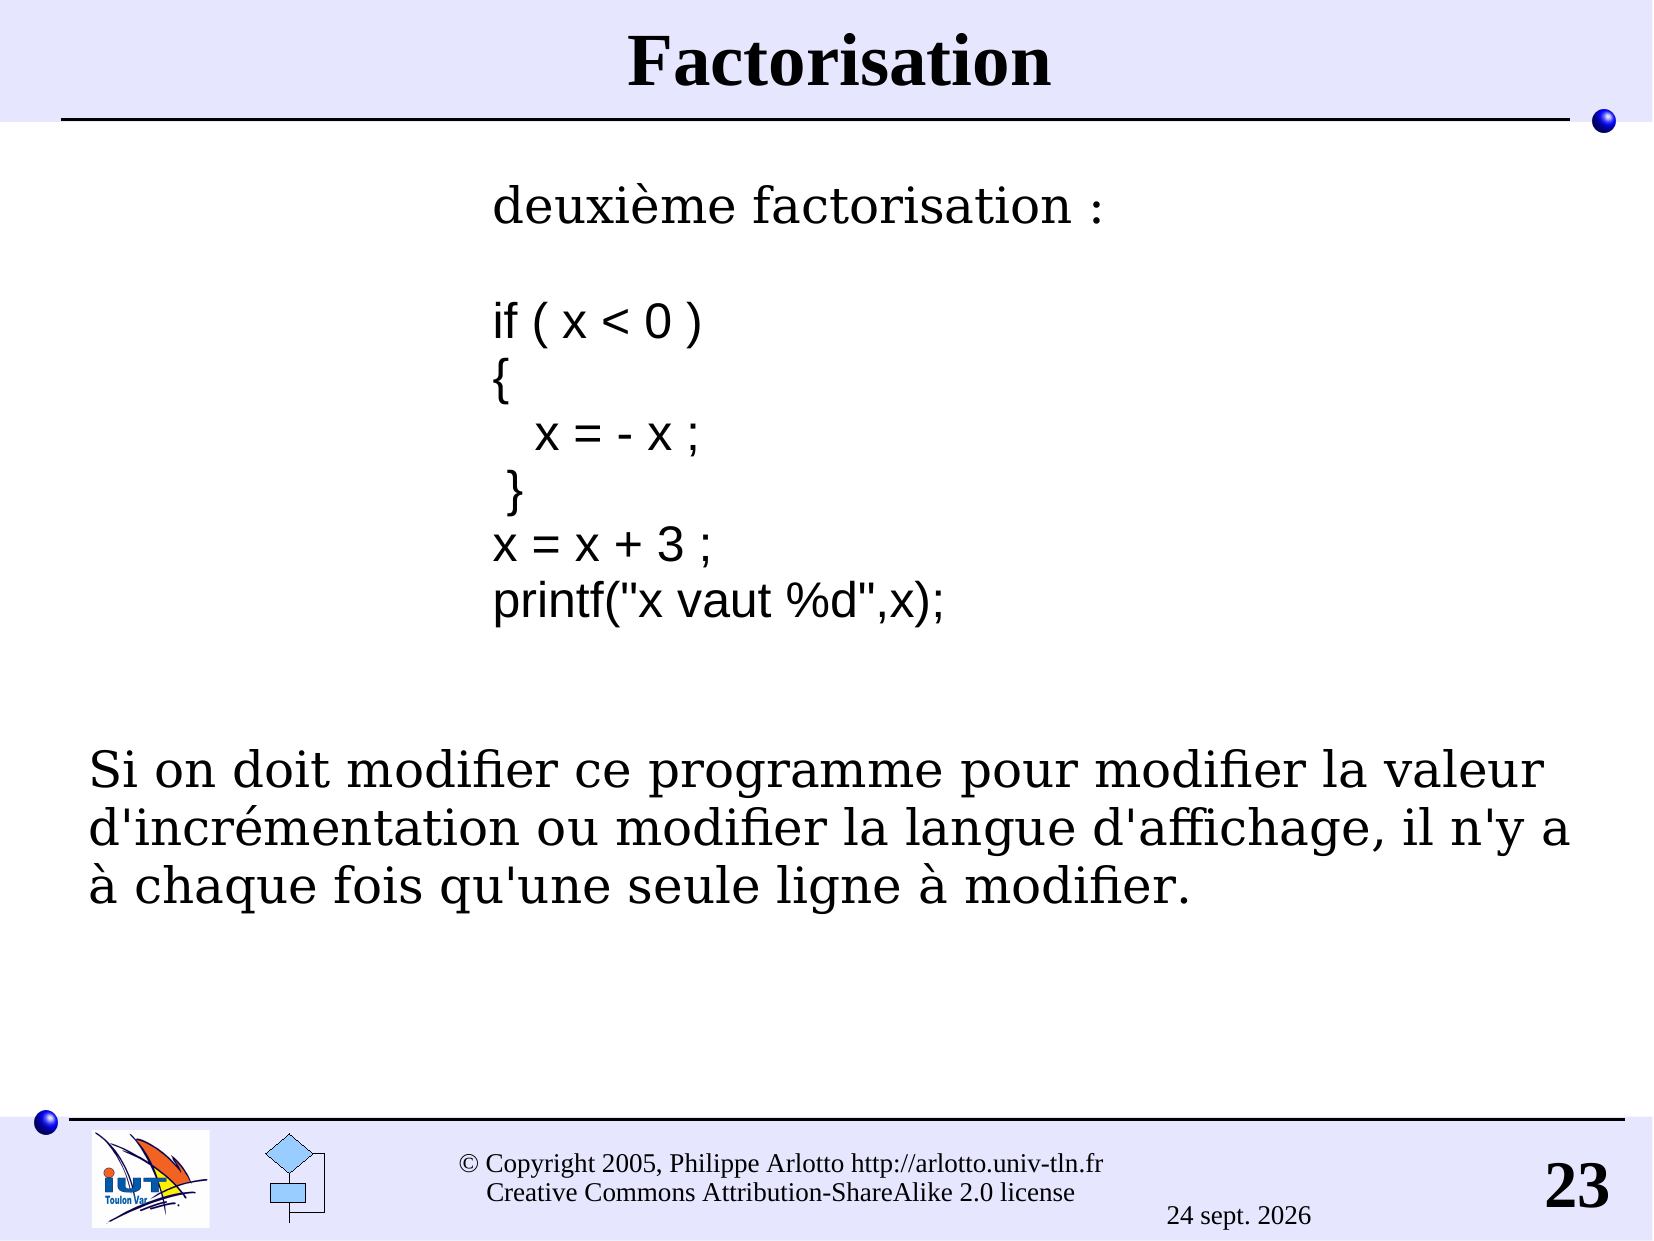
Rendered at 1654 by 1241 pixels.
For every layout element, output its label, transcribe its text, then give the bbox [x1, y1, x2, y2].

text_box deuxième factorisation : if ( x < 0 ) { x = - x ; } x = x + 3 ; printf("x vaut %d",x); [492, 177, 1123, 629]
title Factorisation [95, 14, 1585, 107]
text_box Si on doit modifier ce programme pour modifier la valeur d'incrémentation ou modifier la langue d'affichage, il n'y a à chaque fois qu'une seule ligne à modifier. [88, 740, 1575, 916]
